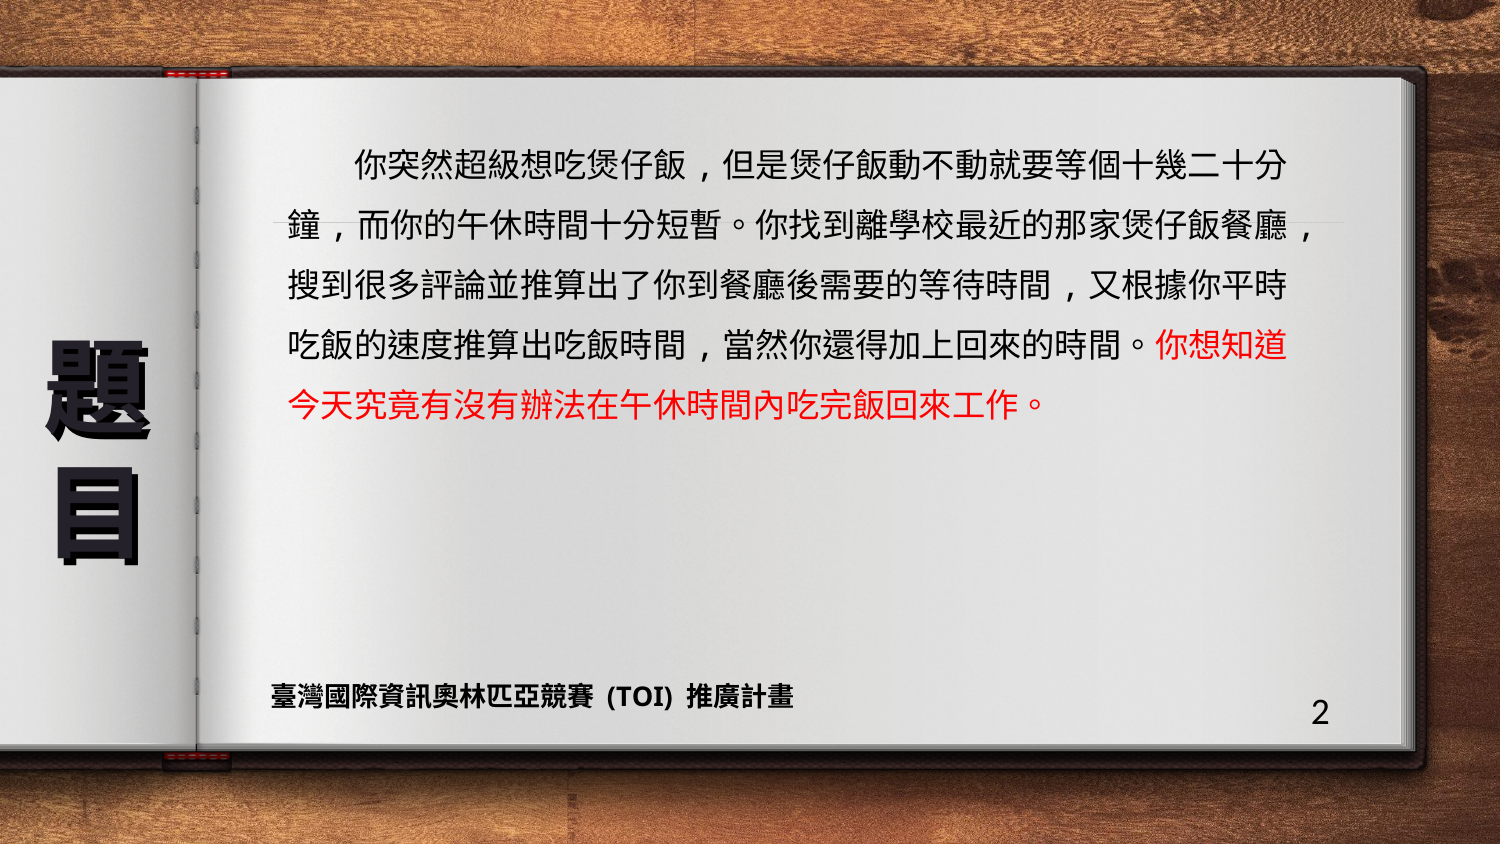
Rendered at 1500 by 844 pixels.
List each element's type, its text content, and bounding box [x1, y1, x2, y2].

text_box 你突然超級想吃煲仔飯,但是煲仔飯動不動就要等個十幾二十分鐘,而你的午休時間十分短暫。你找到離學校最近的那家煲仔飯餐廳,搜到很多評論並推算出了你到餐廳後需要的等待時間,又根據你平時吃飯的速度推算出吃飯時間,當然你還得加上回來的時間。你想知道今天究竟有沒有辦法在午休時間內吃完飯回來工作。 [273, 117, 1307, 431]
title 題 目 [28, 306, 210, 552]
text_box 2 [1295, 672, 1386, 737]
